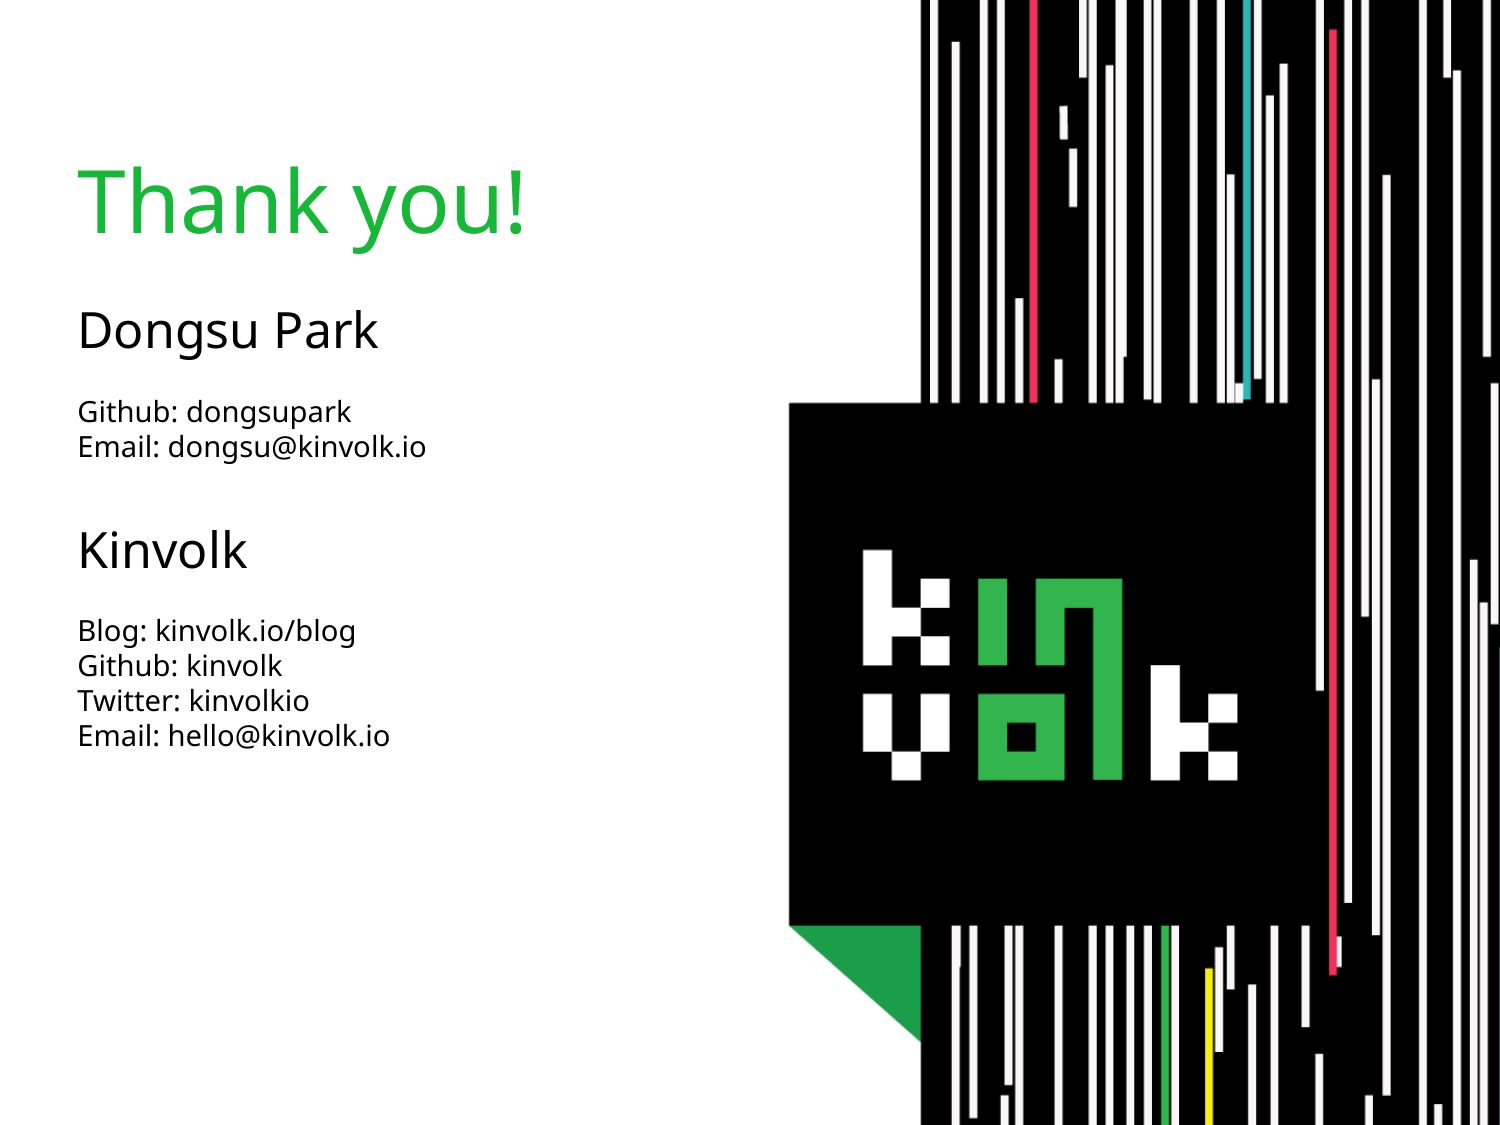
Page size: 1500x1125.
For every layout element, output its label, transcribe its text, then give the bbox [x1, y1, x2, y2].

subtitle Dongsu Park Github: dongsupark Email: dongsu@kinvolk.io Kinvolk Blog: kinvolk.io/blog Github: kinvolk Twitter: kinvolkio Email: hello@kinvolk.io [62, 283, 752, 554]
picture [0, 0, 1500, 1125]
title Thank you! [62, 99, 939, 267]
